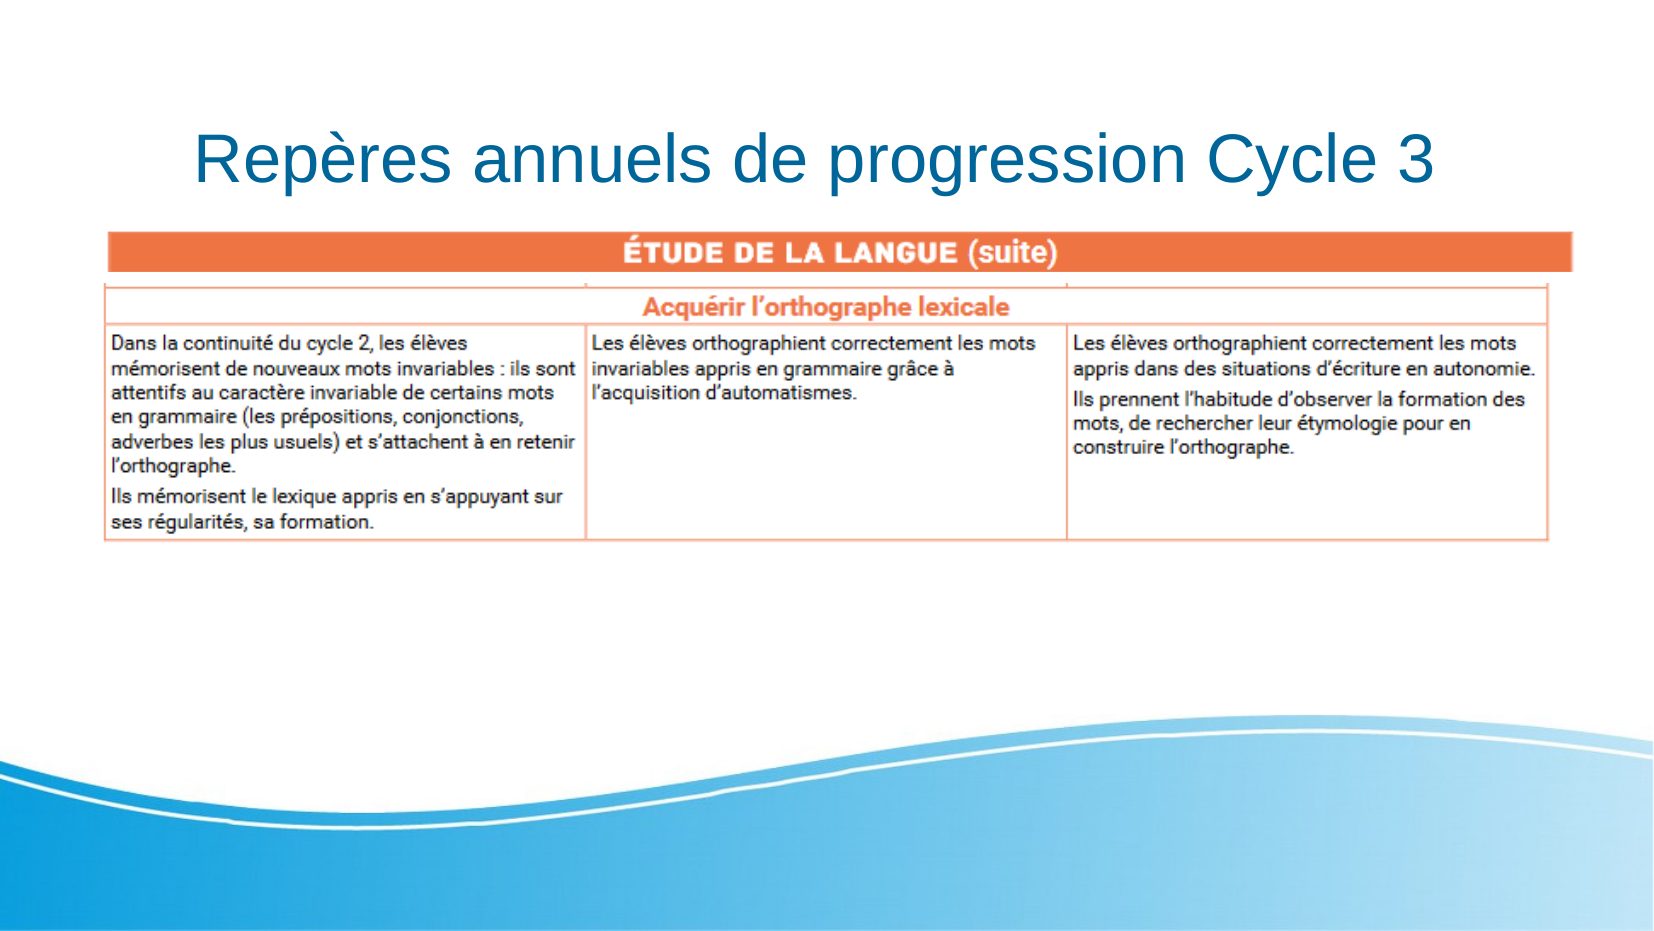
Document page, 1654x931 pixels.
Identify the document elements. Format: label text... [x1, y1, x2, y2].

picture [87, 283, 1583, 567]
picture [98, 212, 1595, 272]
title Repères annuels de progression Cycle 3 [70, 80, 1560, 237]
picture [0, 714, 1654, 931]
